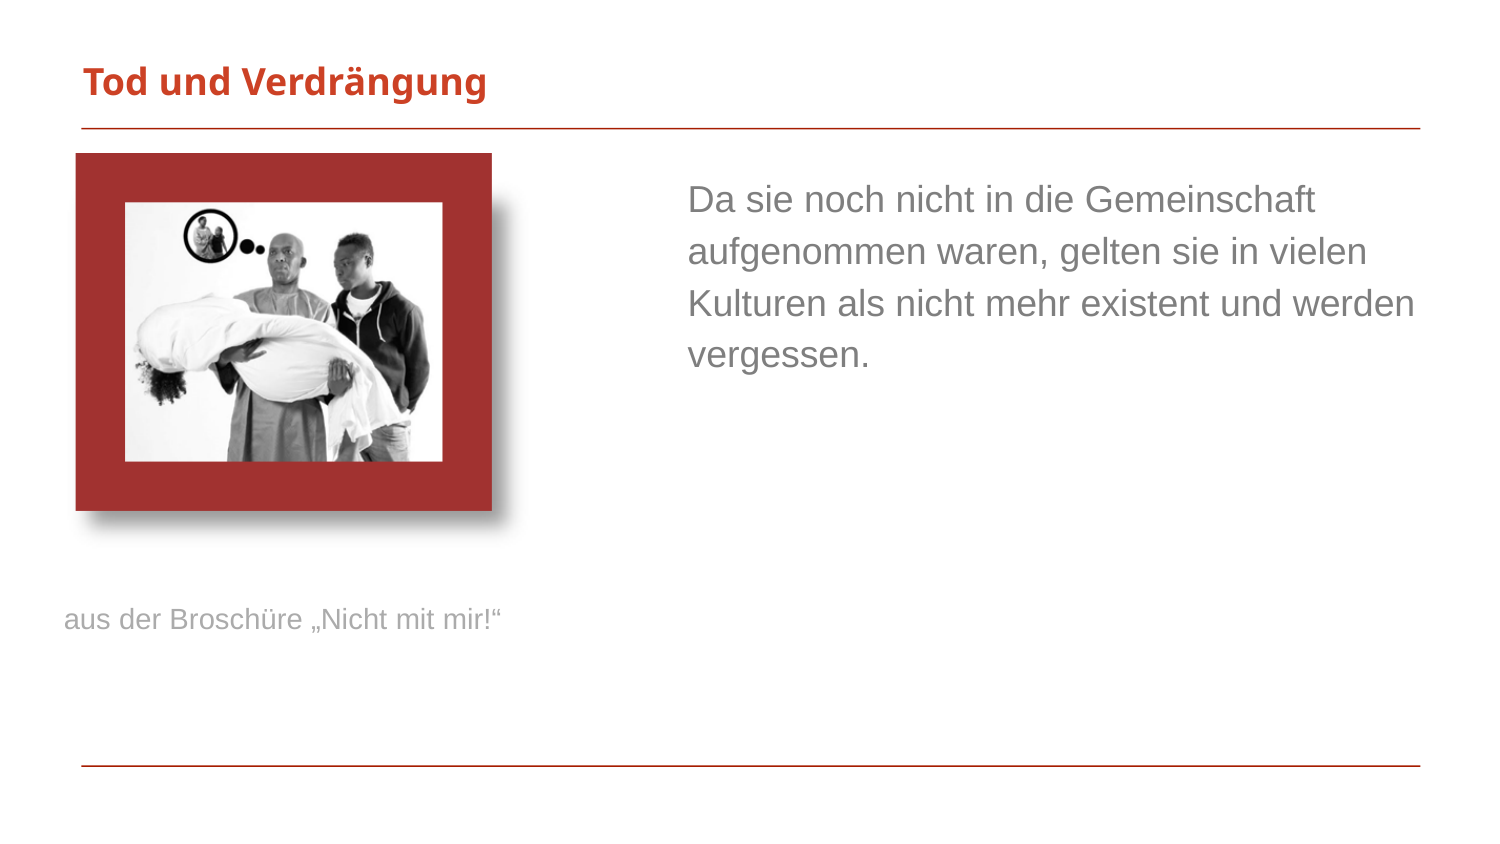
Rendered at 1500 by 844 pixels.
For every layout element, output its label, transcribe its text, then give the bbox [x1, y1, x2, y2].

picture [62, 153, 535, 554]
text_box aus der Broschüre „Nicht mit mir!“ [48, 580, 535, 662]
text_box Tod und Verdrängung [67, 43, 1078, 117]
text_box Da sie noch nicht in die Gemeinschaft aufgenommen waren, gelten sie in vielen Kulturen als nicht mehr existent und werden vergessen. [672, 153, 1437, 742]
